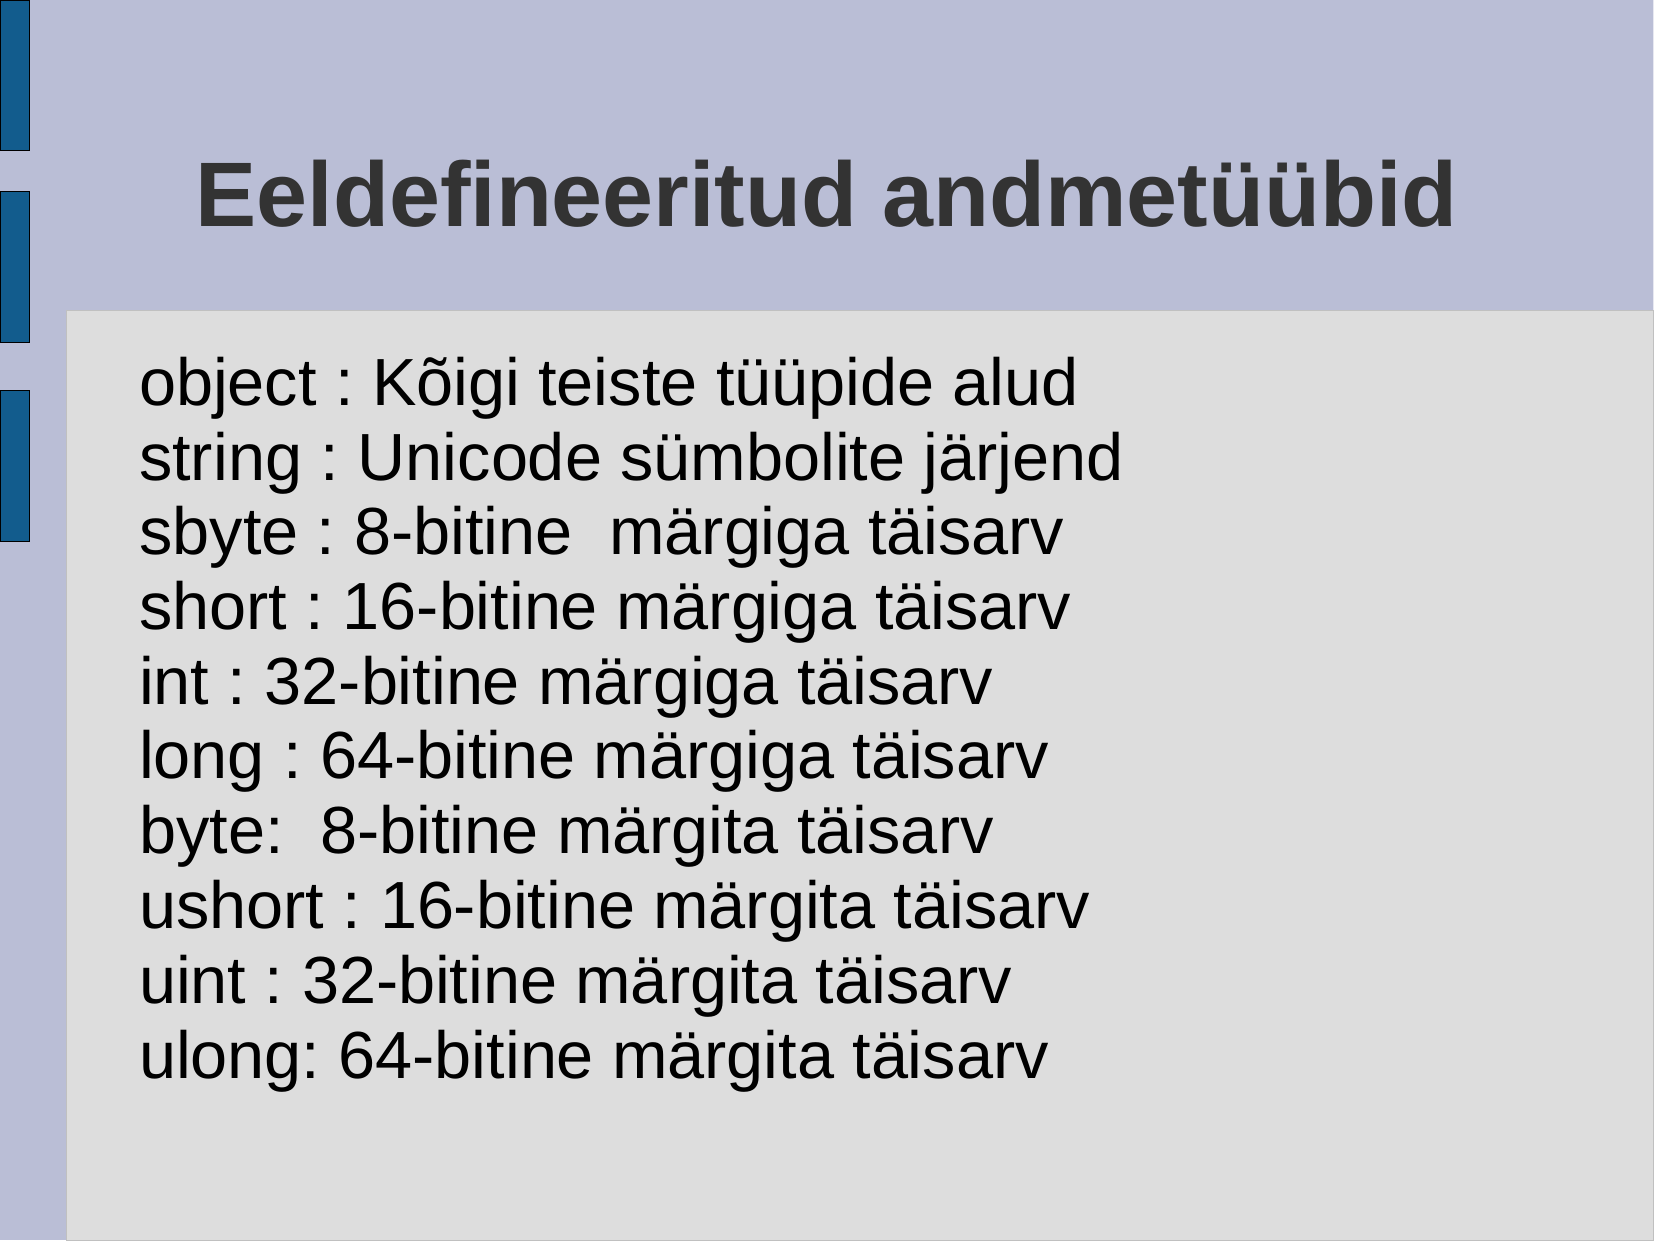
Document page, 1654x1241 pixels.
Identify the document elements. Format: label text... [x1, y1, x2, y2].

title Eeldefineeritud andmetüübid [121, 91, 1534, 299]
list object : Kõigi teiste tüüpide alud string : Unicode sümbolite järjend sbyte : 8-bitine märgiga täisarv short : 16-bitine märgiga täisarv int : 32-bitine märgiga täisarv long : 64-bitine märgiga täisarv byte: 8-bitine märgita täisarv ushort : 16-bitine märgita täisarv uint : 32-bitine märgita täisarv ulong: 64-bitine märgita täisarv [121, 344, 1534, 1159]
